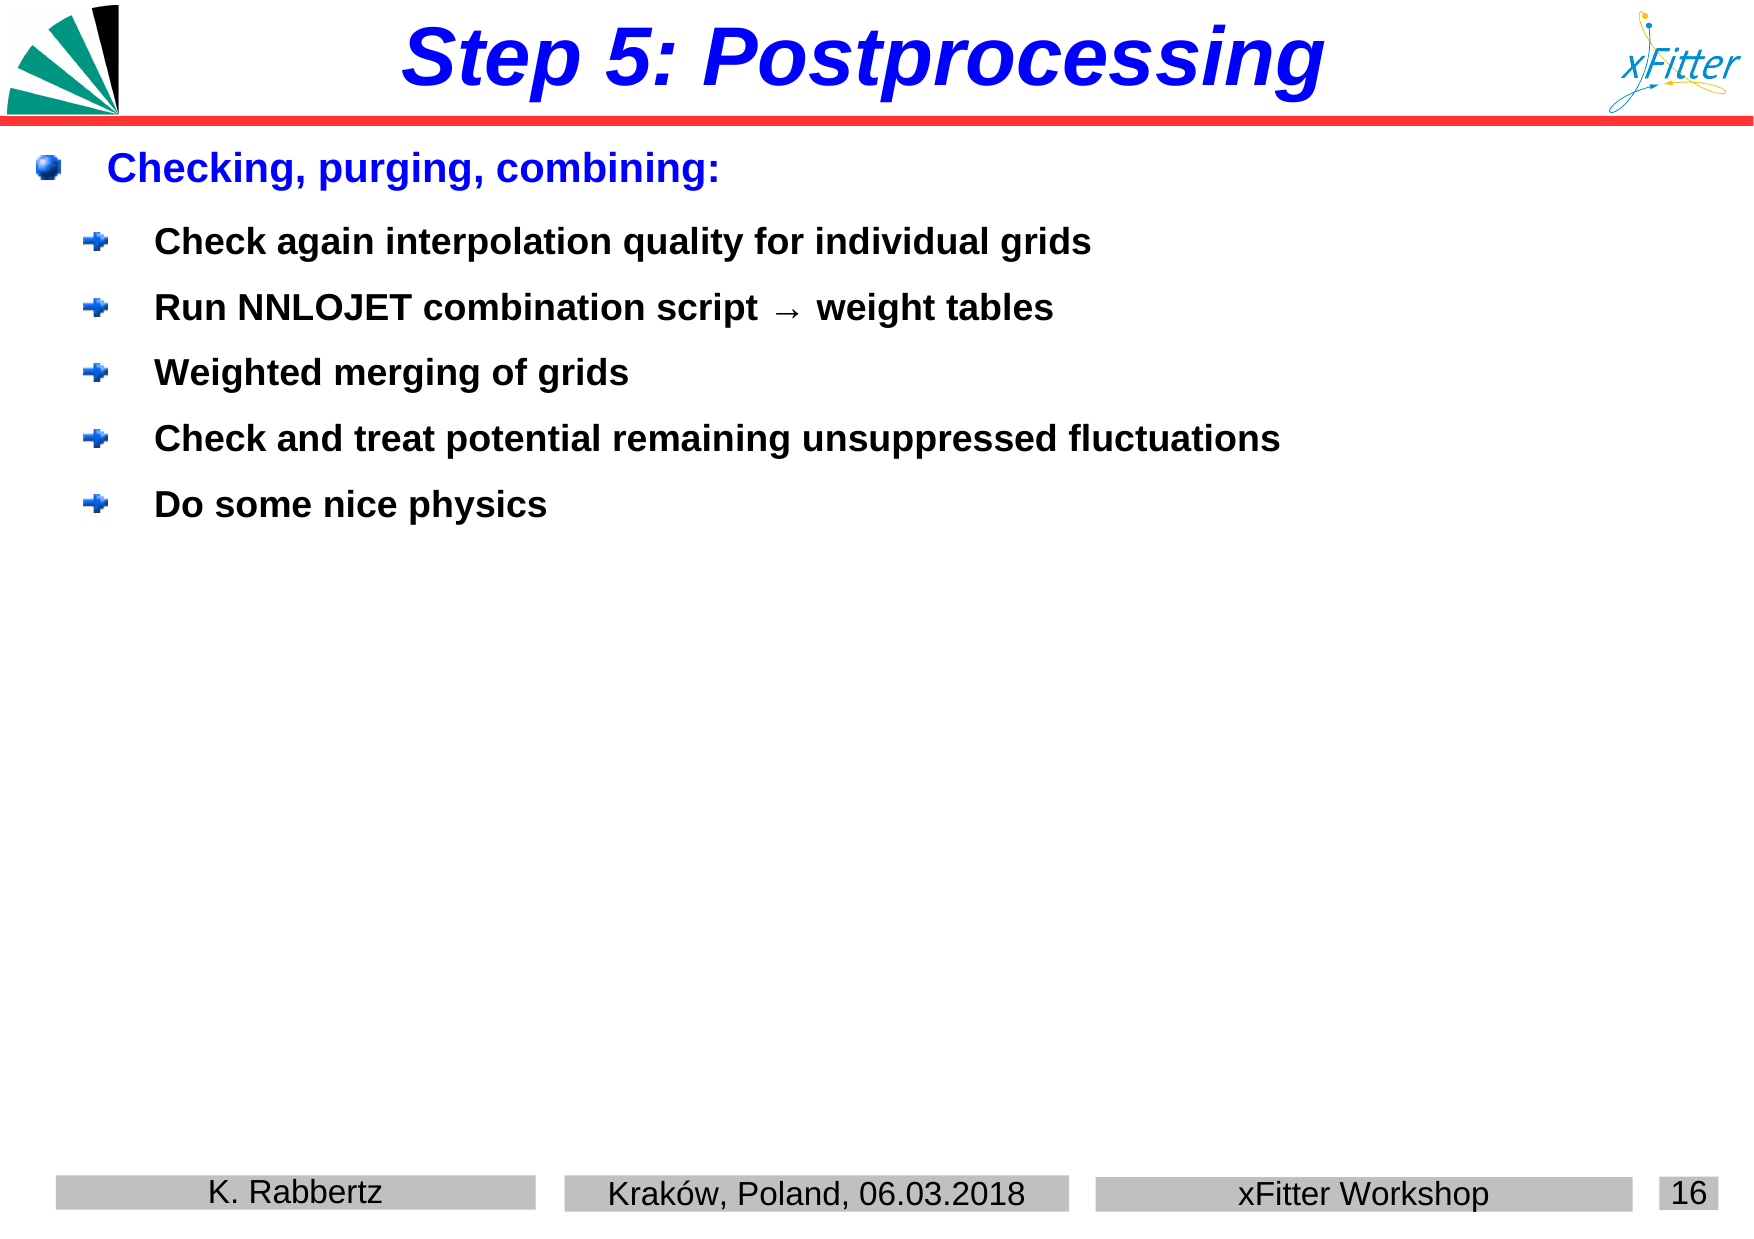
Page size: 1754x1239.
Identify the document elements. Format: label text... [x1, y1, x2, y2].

title Step 5: Postprocessing [123, 0, 1606, 114]
picture [7, 5, 119, 116]
picture [1609, 11, 1741, 113]
list Checking, purging, combining: Check again interpolation quality for individual grids Run NNLOJET combination script → weight tables Weighted merging of grids Check and treat potential remaining unsuppressed fluctuations Do some nice physics [24, 144, 1730, 592]
